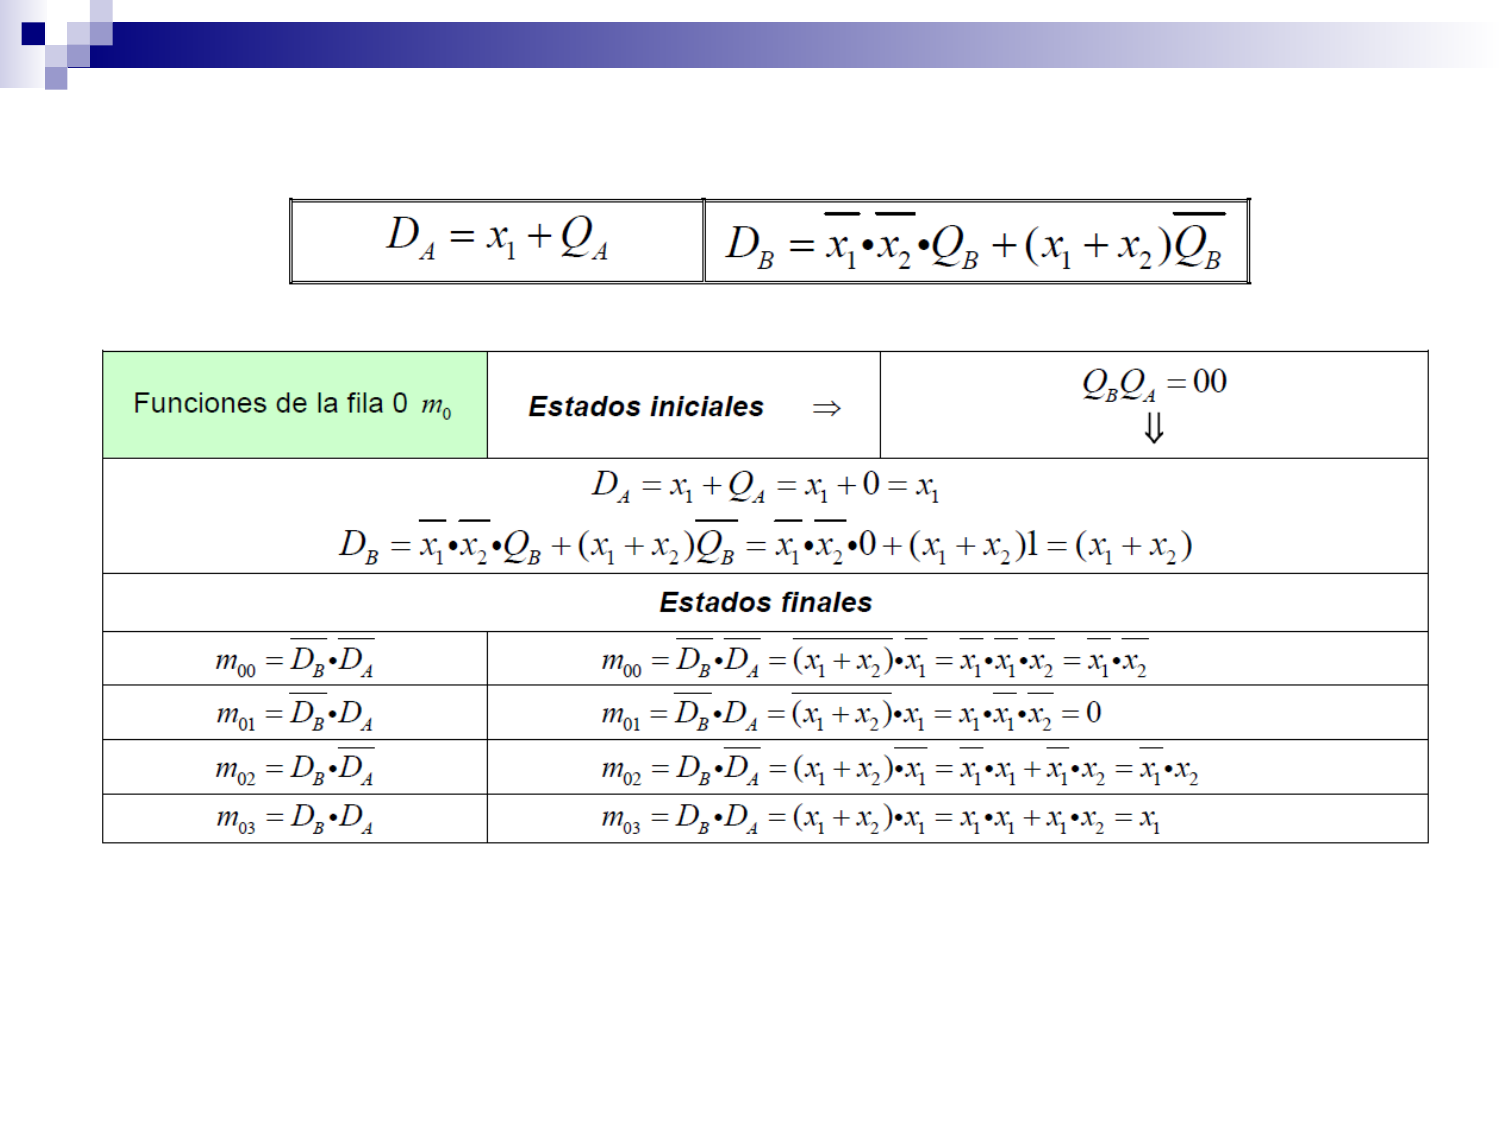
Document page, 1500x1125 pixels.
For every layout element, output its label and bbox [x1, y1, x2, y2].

picture [76, 148, 1471, 852]
